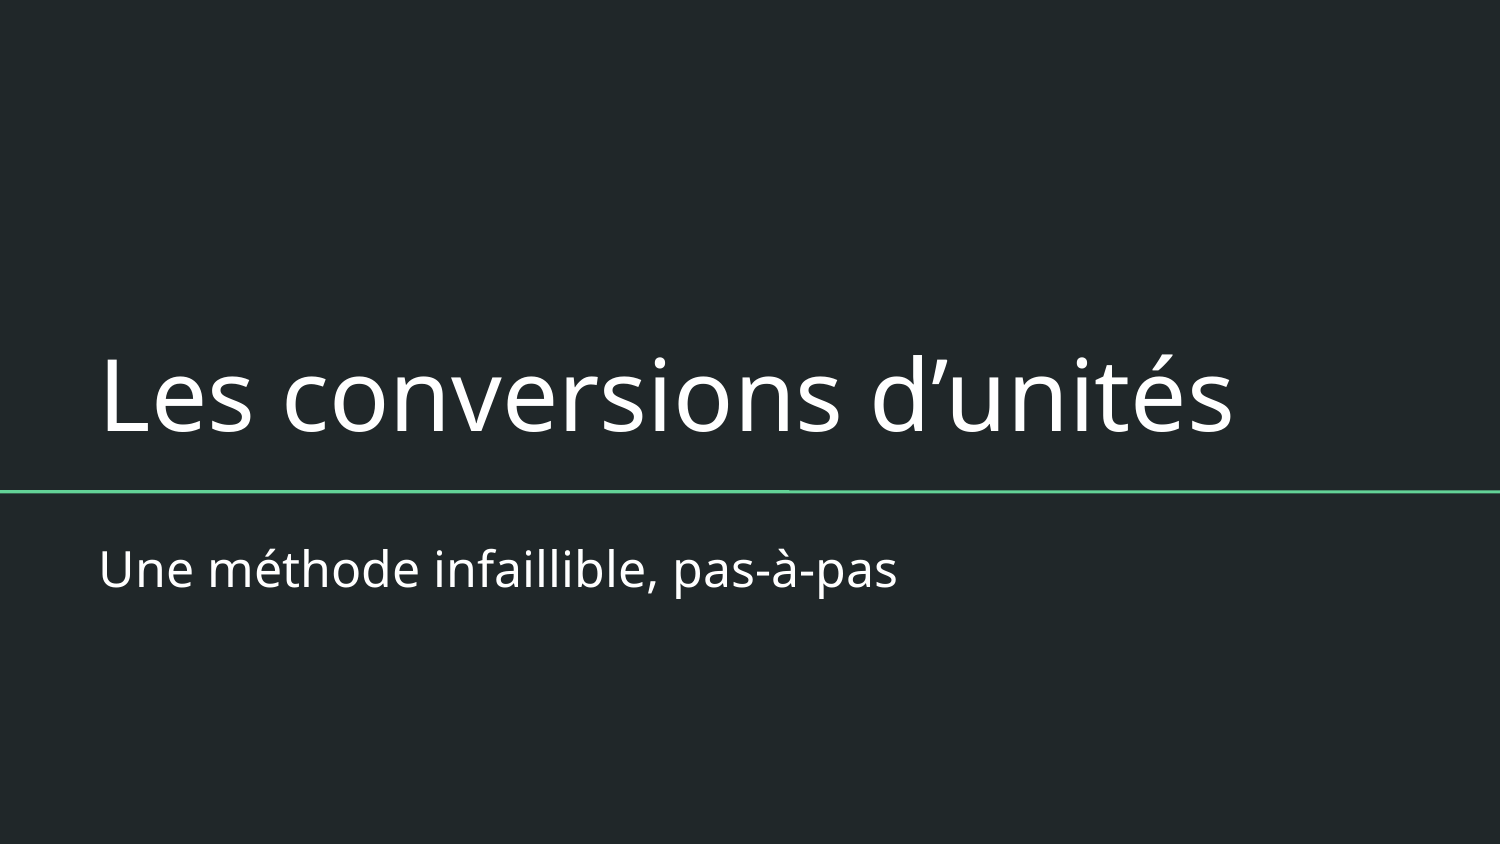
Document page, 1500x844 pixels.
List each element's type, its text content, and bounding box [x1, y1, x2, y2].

title Les conversions d’unités [83, 206, 1417, 467]
subtitle Une méthode infaillible, pas-à-pas [83, 522, 1417, 626]
